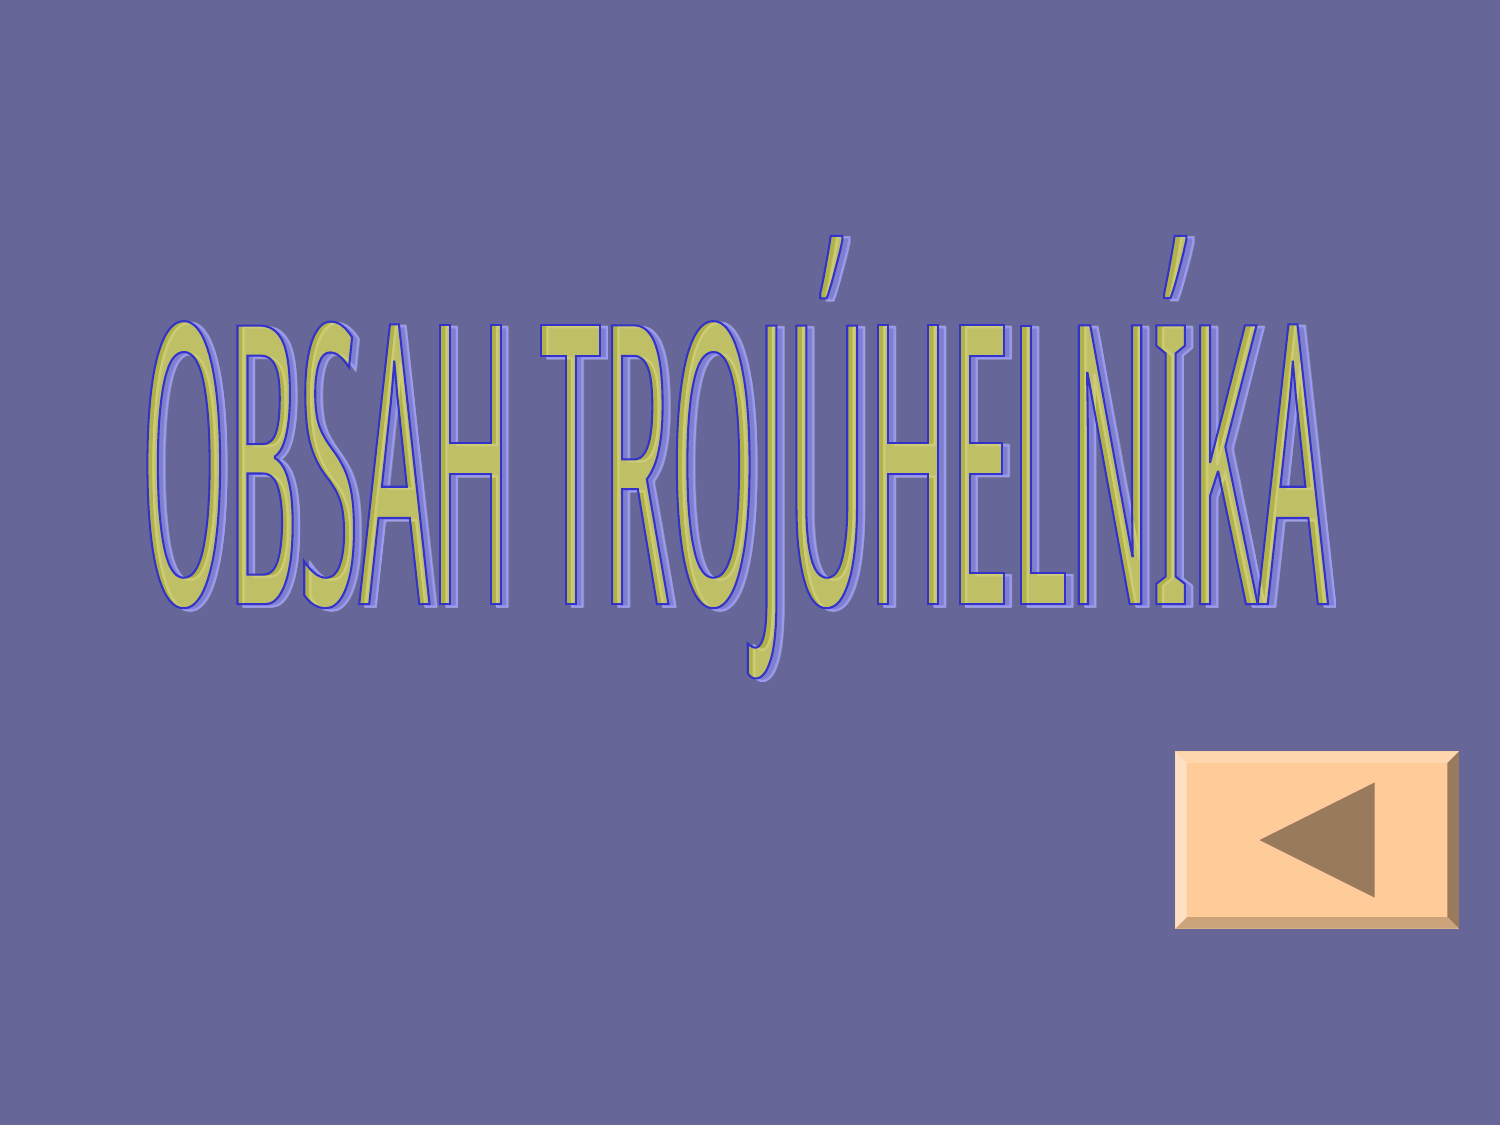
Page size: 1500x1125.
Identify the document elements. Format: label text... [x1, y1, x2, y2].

text_box OBSAH TROJÚHELNÍKA [1156, 325, 1185, 605]
text_box OBSAH TROJÚHELNÍKA [1200, 324, 1329, 605]
text_box OBSAH TROJÚHELNÍKA [796, 325, 858, 609]
text_box OBSAH TROJÚHELNÍKA [359, 324, 430, 605]
text_box OBSAH TROJÚHELNÍKA [747, 325, 777, 679]
text_box OBSAH TROJÚHELNÍKA [1164, 235, 1187, 299]
text_box OBSAH TROJÚHELNÍKA [1020, 325, 1066, 605]
text_box OBSAH TROJÚHELNÍKA [877, 325, 939, 605]
text_box OBSAH TROJÚHELNÍKA [541, 325, 601, 605]
text_box OBSAH TROJÚHELNÍKA [1078, 325, 1142, 605]
text_box OBSAH TROJÚHELNÍKA [440, 325, 501, 605]
text_box OBSAH TROJÚHELNÍKA [237, 325, 293, 605]
text_box OBSAH TROJÚHELNÍKA [612, 325, 669, 605]
text_box OBSAH TROJÚHELNÍKA [147, 321, 221, 609]
text_box OBSAH TROJÚHELNÍKA [959, 325, 1004, 605]
text_box [1176, 751, 1459, 929]
text_box OBSAH TROJÚHELNÍKA [820, 235, 843, 299]
text_box OBSAH TROJÚHELNÍKA [676, 321, 750, 609]
text_box OBSAH TROJÚHELNÍKA [304, 321, 354, 609]
